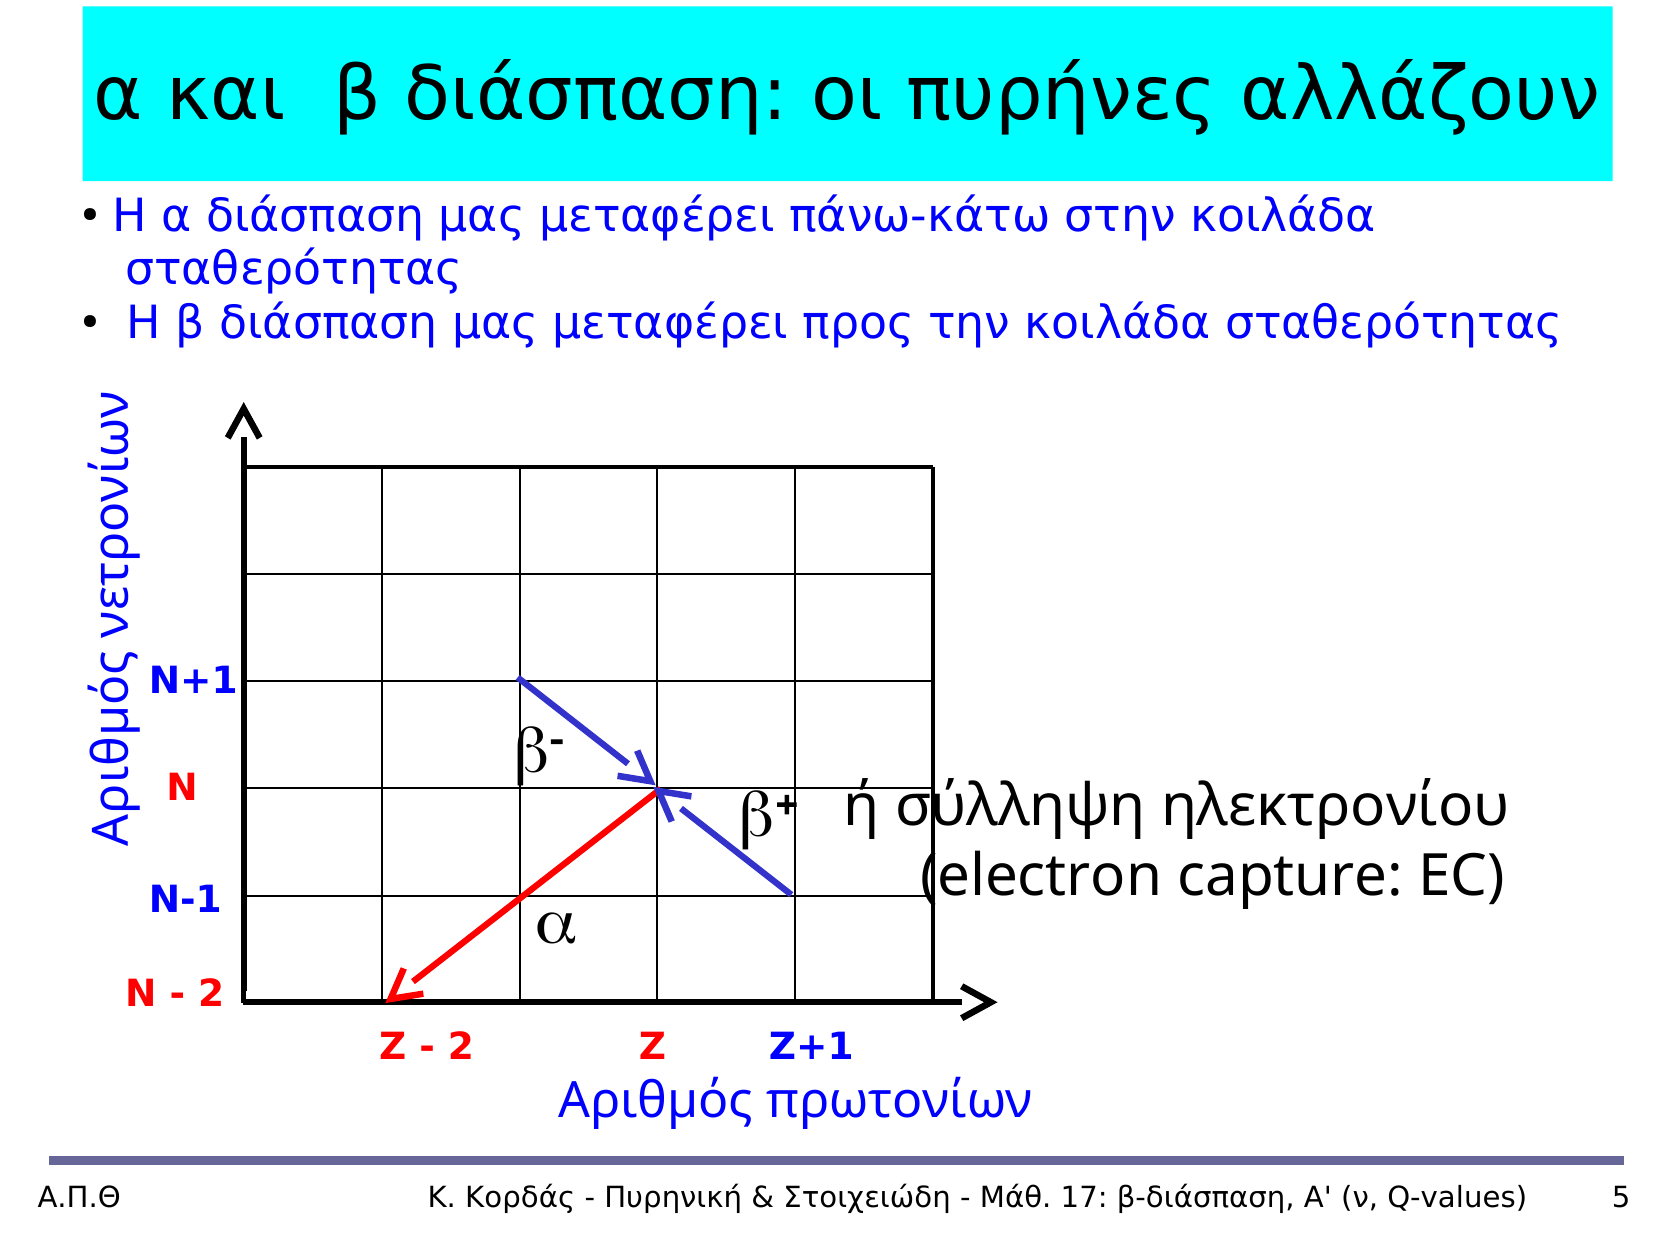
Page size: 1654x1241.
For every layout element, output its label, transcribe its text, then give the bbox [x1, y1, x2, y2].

text_box Ν [151, 757, 302, 817]
text_box ή σύλληψη ηλεκτρονίου (electron capture: EC) [828, 759, 1540, 915]
text_box Αριθμός πρωτονίων [543, 1059, 1049, 1136]
text_box  [520, 869, 593, 966]
text_box Η α διάσπαση μας μεταφέρει πάνω-κάτω στην κοιλάδα σταθερότητας Η β διάσπαση μας μεταφέρει προς την κοιλάδα σταθερότητας [67, 181, 1625, 357]
title α και β διάσπαση: οι πυρήνες αλλάζουν [82, 6, 1613, 181]
text_box Ν+1 [134, 651, 285, 711]
text_box + [724, 761, 814, 858]
text_box Ν - 2 [110, 964, 261, 1024]
text_box Ζ - 2 [364, 1017, 515, 1077]
text_box Ζ [624, 1017, 754, 1077]
text_box - [551, 698, 578, 719]
text_box - [498, 698, 578, 794]
text_box Ν-1 [134, 870, 285, 929]
text_box Ζ+1 [754, 1017, 905, 1077]
text_box Αριθμός νετρονίων [70, 376, 146, 861]
